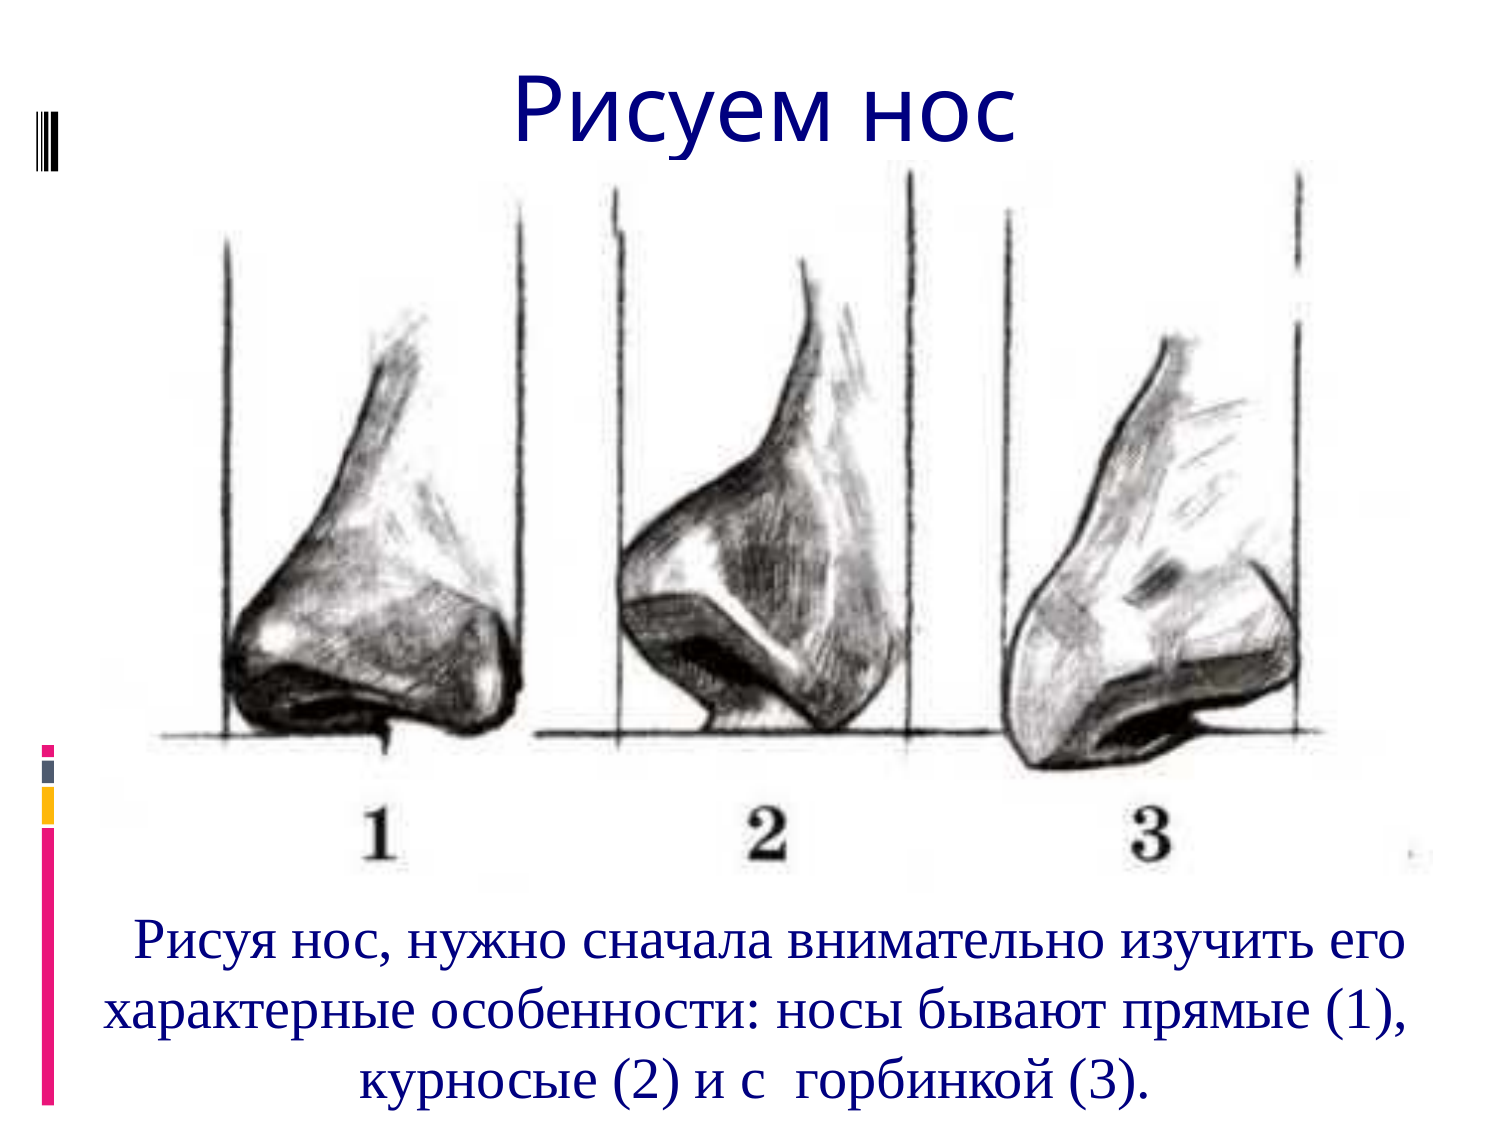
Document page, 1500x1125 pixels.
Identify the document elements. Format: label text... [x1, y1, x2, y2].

picture [100, 160, 1433, 893]
text_box Рисуя нос, нужно сначала внимательно изучить его характерные особенности: носы бывают прямые (1), курносые (2) и с горбинкой (3). [53, 893, 1459, 1119]
title Рисуем нос [88, 42, 1439, 159]
